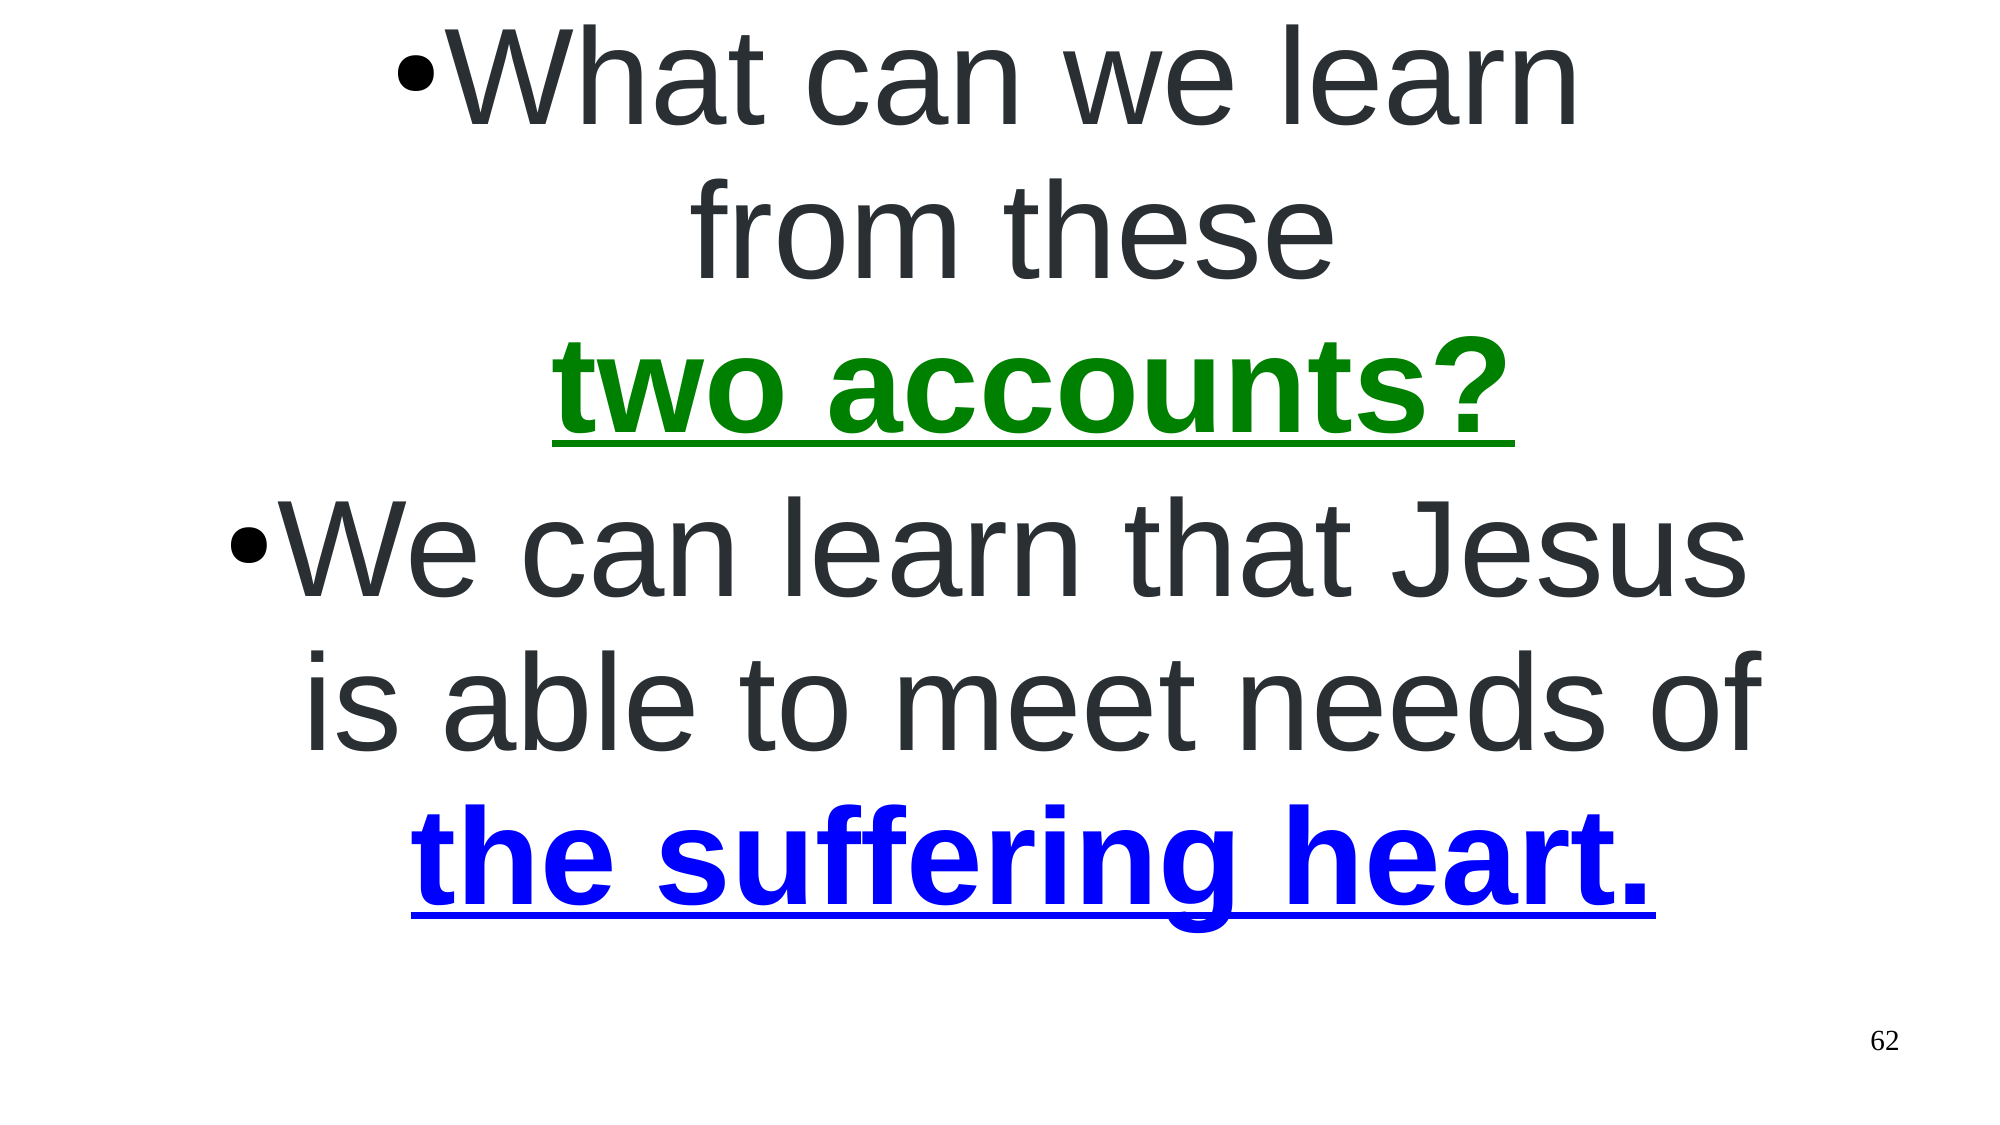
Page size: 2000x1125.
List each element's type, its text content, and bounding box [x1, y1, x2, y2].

list What can we learn from these two accounts? We can learn that Jesus is able to meet needs of the suffering heart. [0, 0, 1996, 1123]
